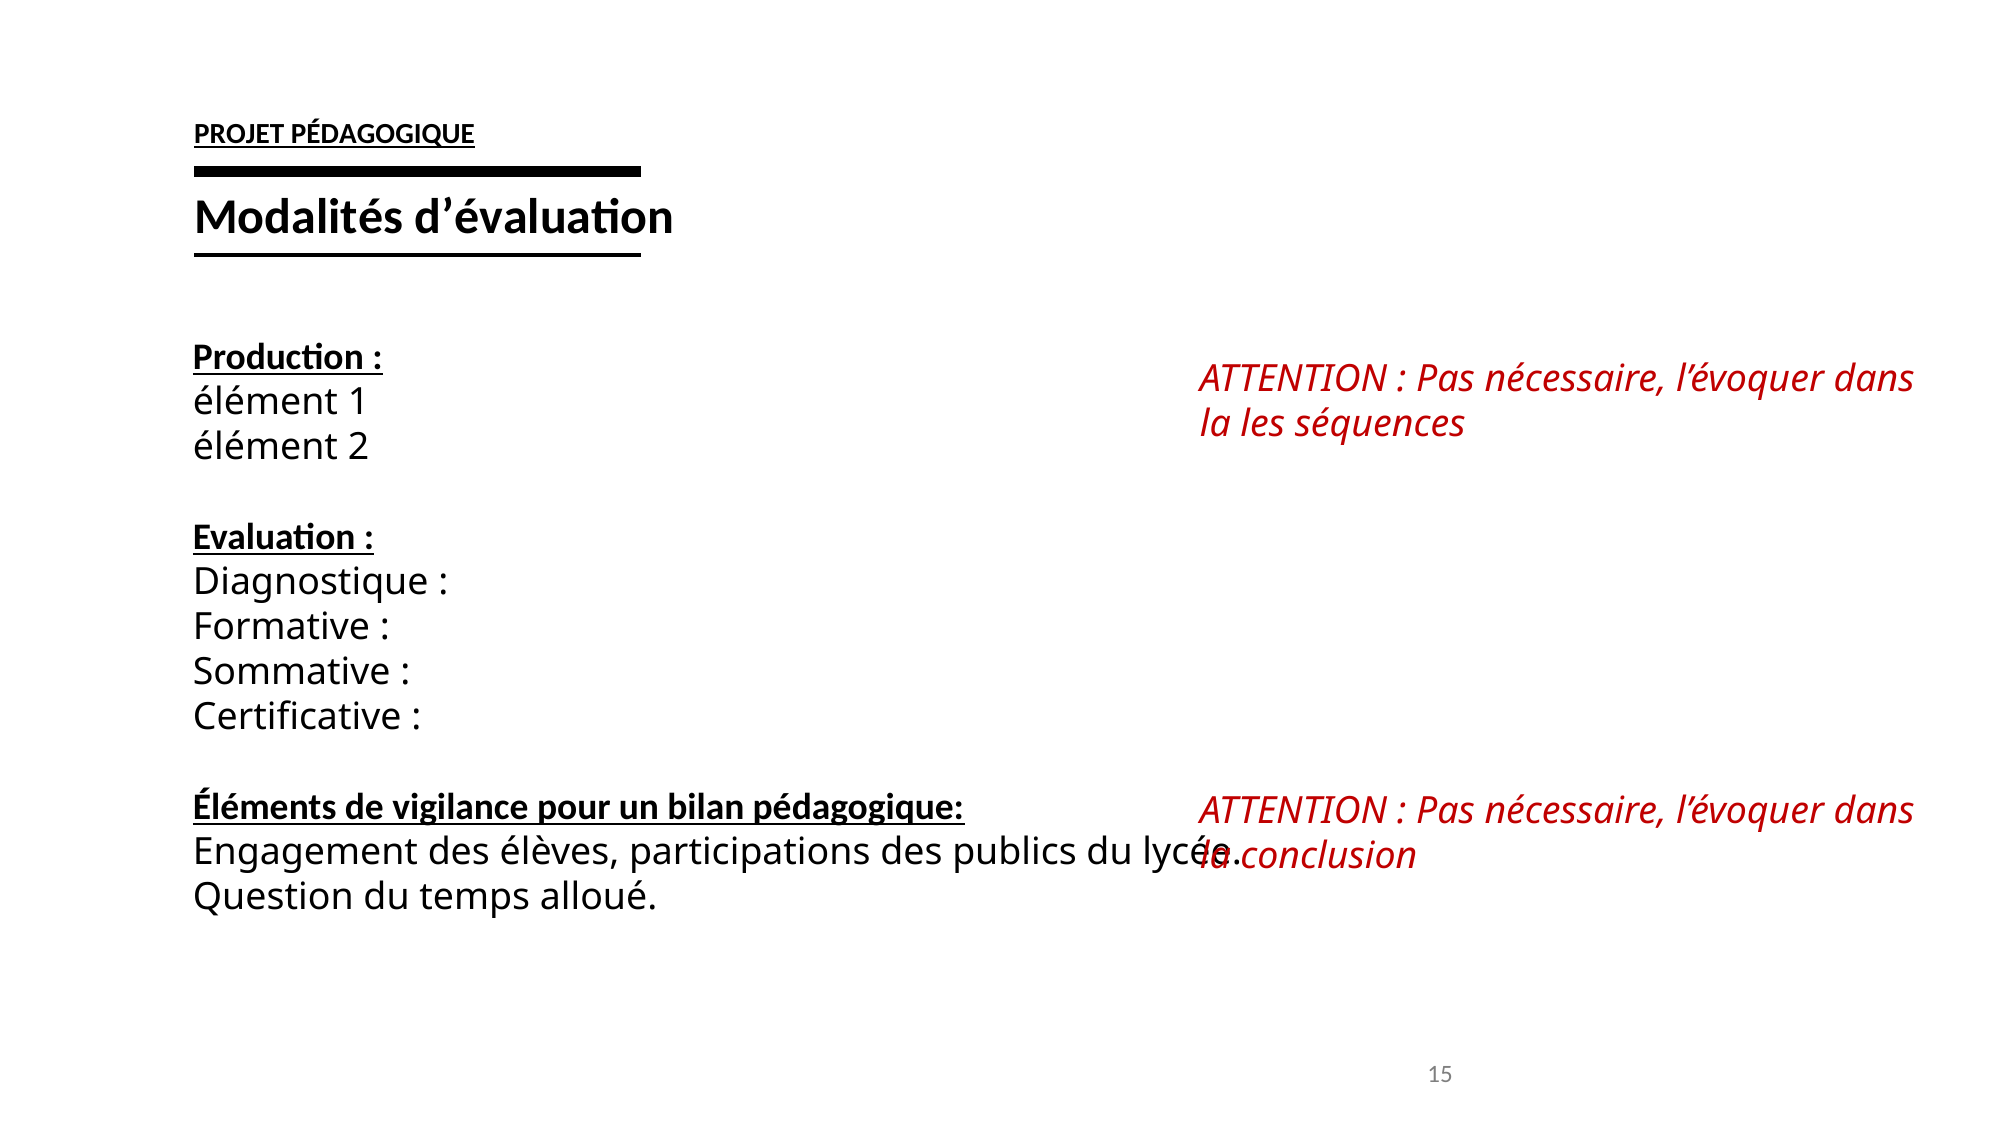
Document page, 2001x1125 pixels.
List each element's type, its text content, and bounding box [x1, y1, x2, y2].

text_box [1412, 1042, 1863, 1103]
text_box Modalités d’évaluation [194, 183, 681, 245]
text_box PROJET PÉDAGOGIQUE [194, 114, 478, 150]
text_box ATTENTION : Pas nécessaire, l’évoquer dans la conclusion [1199, 778, 1950, 885]
text_box Production : élément 1 élément 2 Evaluation : Diagnostique : Formative : Sommative : Certificative : Éléments de vigilance pour un bilan pédagogique: Engagement des élèves, participations des publics du lycée. Question du temps alloué. [192, 324, 1493, 931]
text_box ATTENTION : Pas nécessaire, l’évoquer dans la les séquences [1199, 346, 1950, 453]
